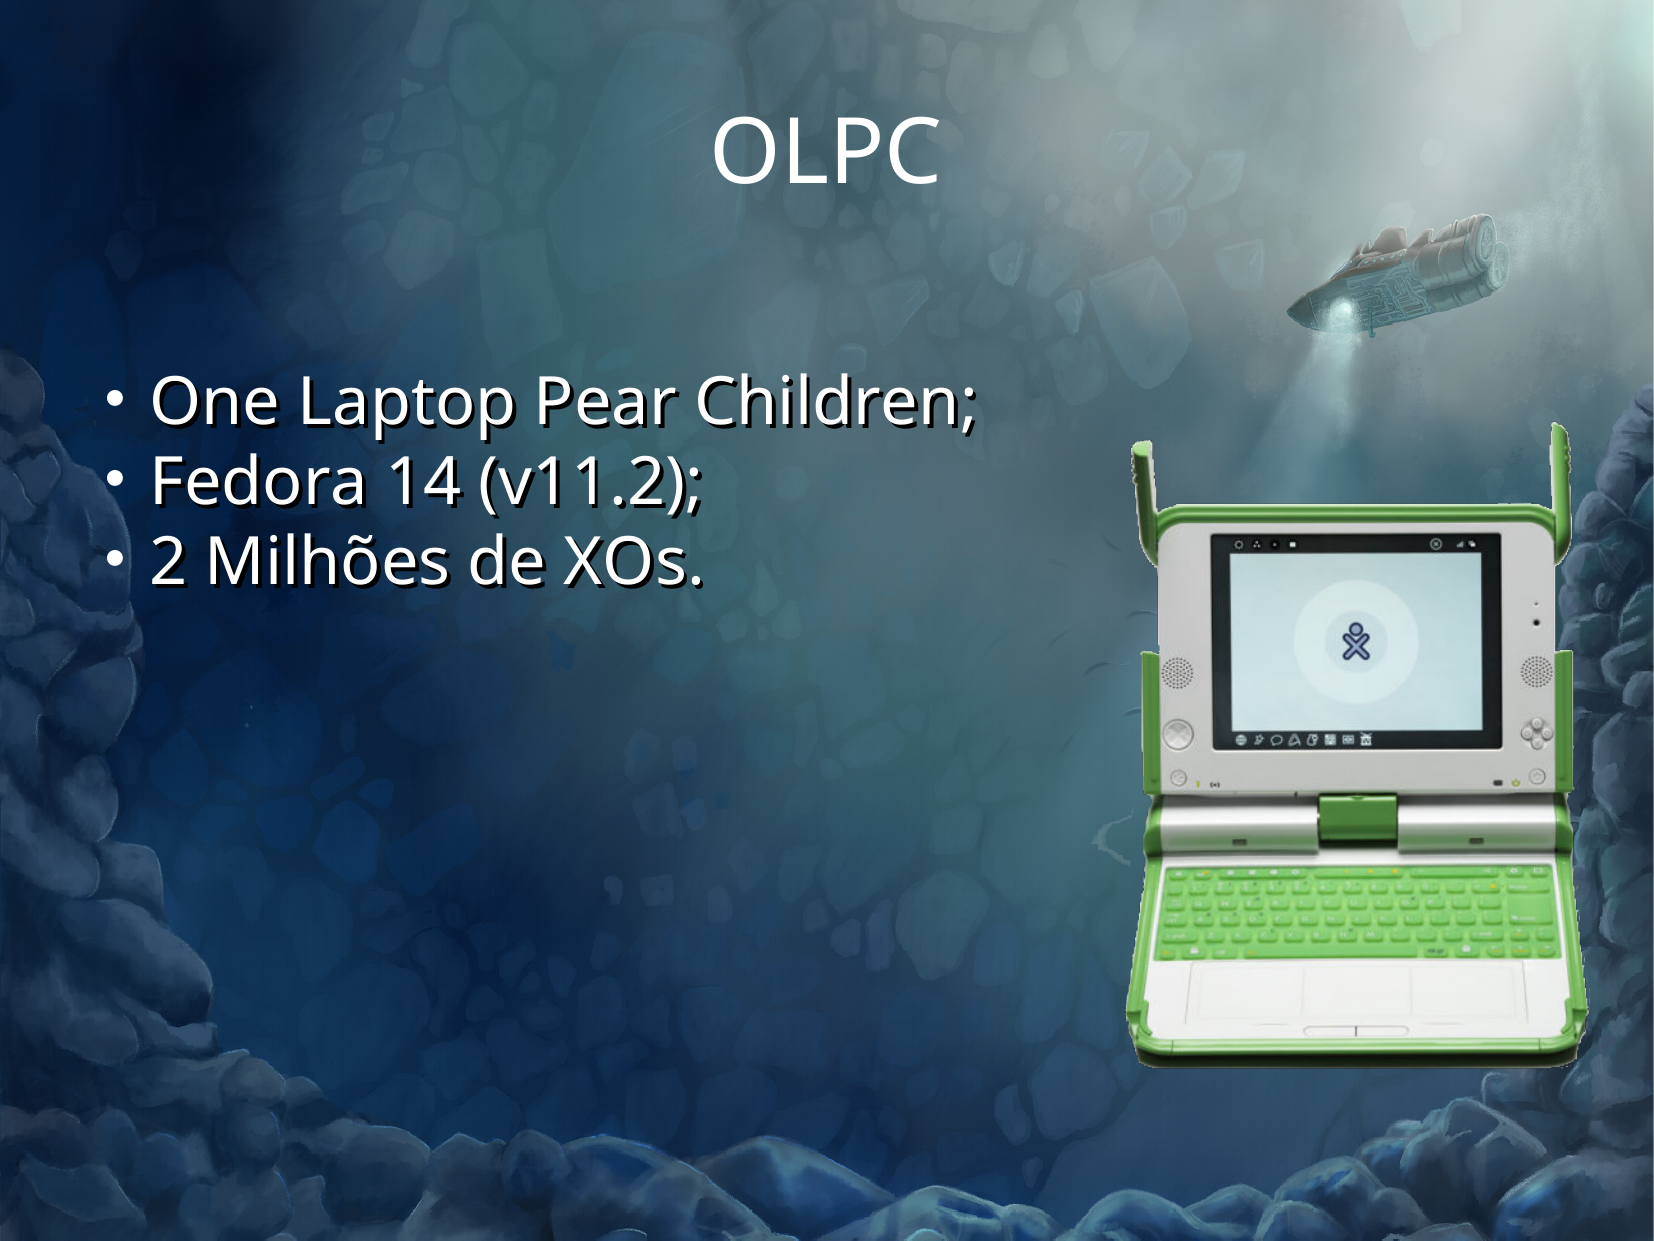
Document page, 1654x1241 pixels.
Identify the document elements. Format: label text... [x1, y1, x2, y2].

text_box One Laptop Pear Children; Fedora 14 (v11.2); 2 Milhões de XOs. [88, 350, 1625, 886]
title OLPC [82, 56, 1571, 249]
picture [0, 0, 1654, 1241]
